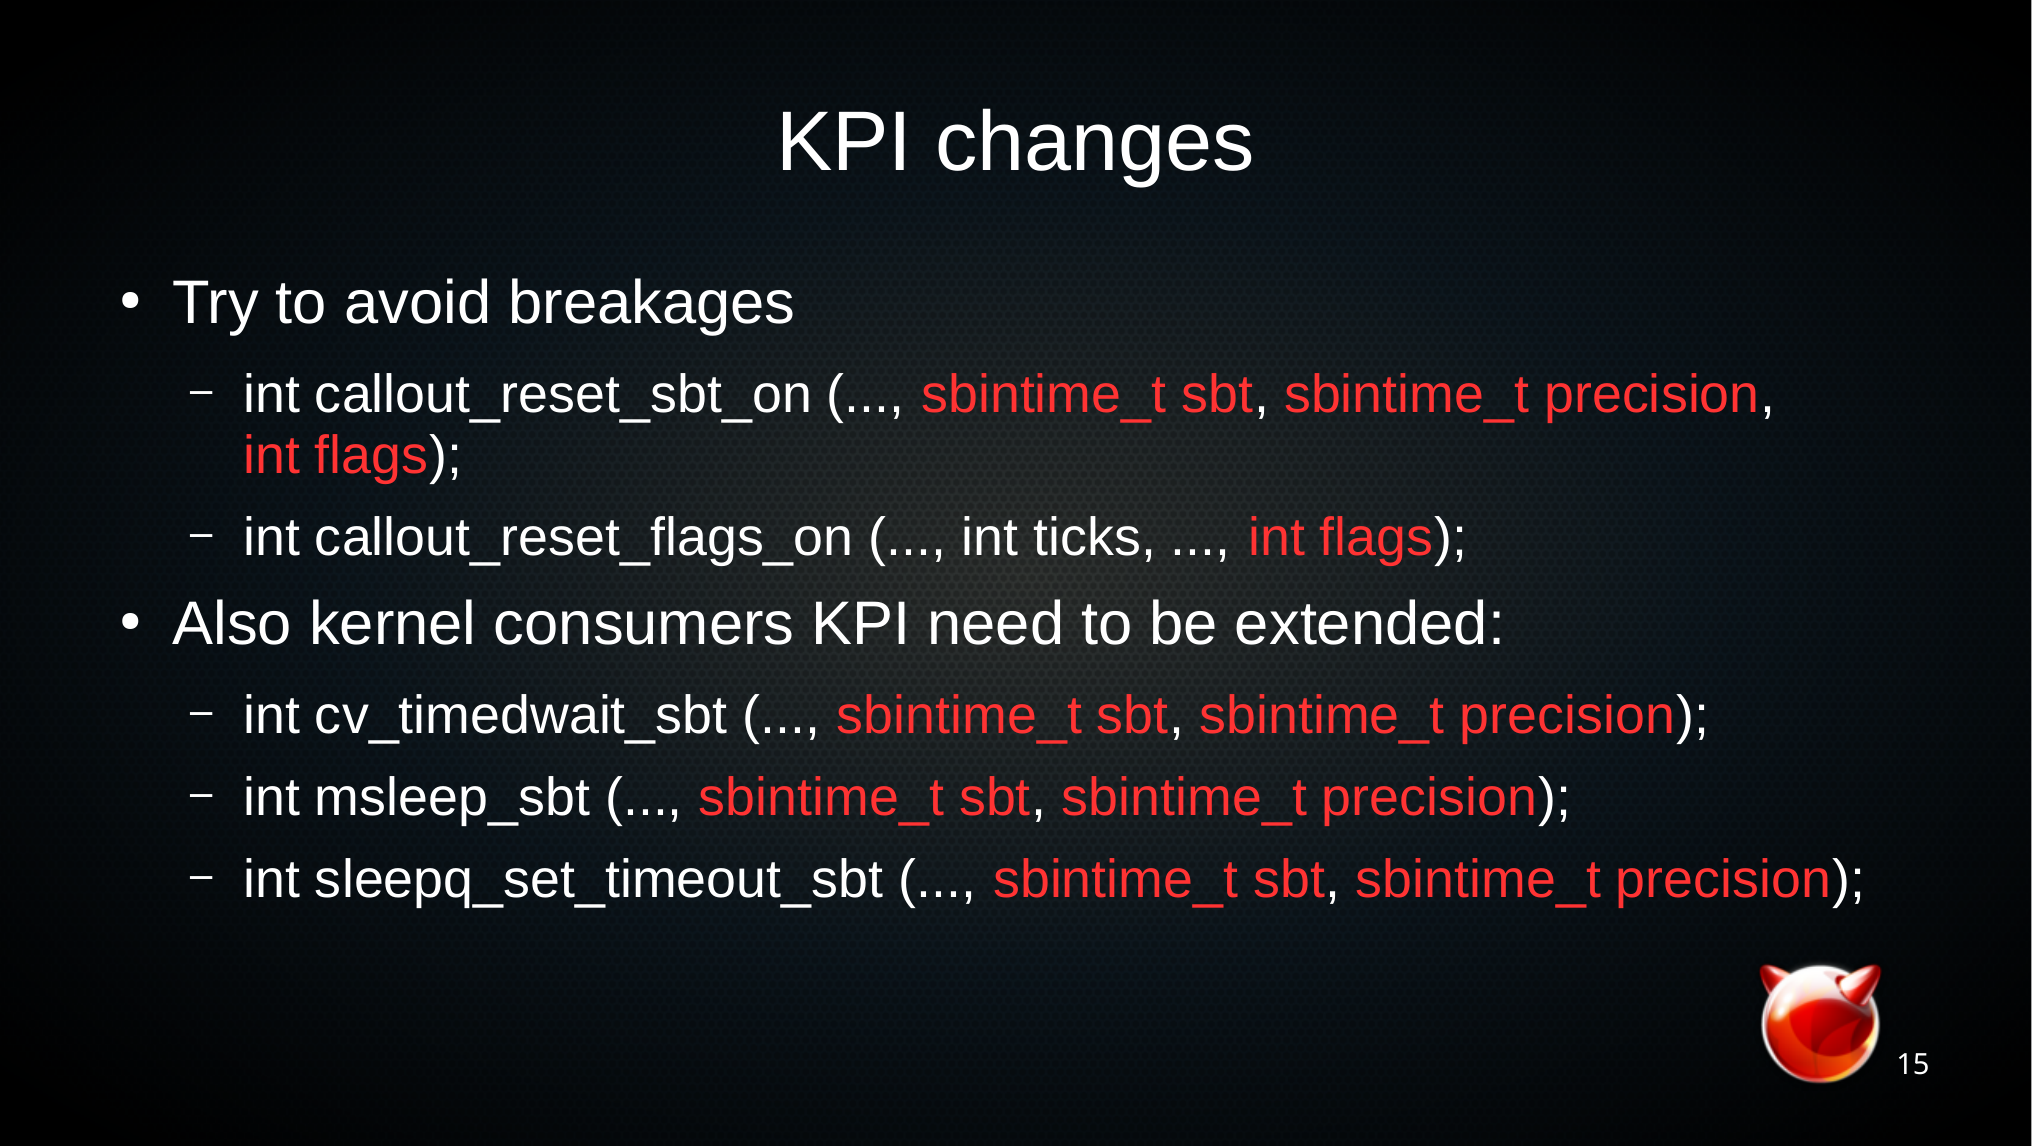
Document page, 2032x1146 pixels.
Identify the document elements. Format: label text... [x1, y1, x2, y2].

picture [0, 0, 2032, 1146]
list Try to avoid breakages int callout_reset_sbt_on (..., sbintime_t sbt, sbintime_t precision, int flags); int callout_reset_flags_on (..., int ticks, ..., int flags); Also kernel consumers KPI need to be extended: int cv_timedwait_sbt (..., sbintime_t sbt, sbintime_t precision); int msleep_sbt (..., sbintime_t sbt, sbintime_t precision); int sleepq_set_timeout_sbt (..., sbintime_t sbt, sbintime_t precision); [101, 268, 1890, 1025]
title KPI changes [101, 45, 1930, 237]
